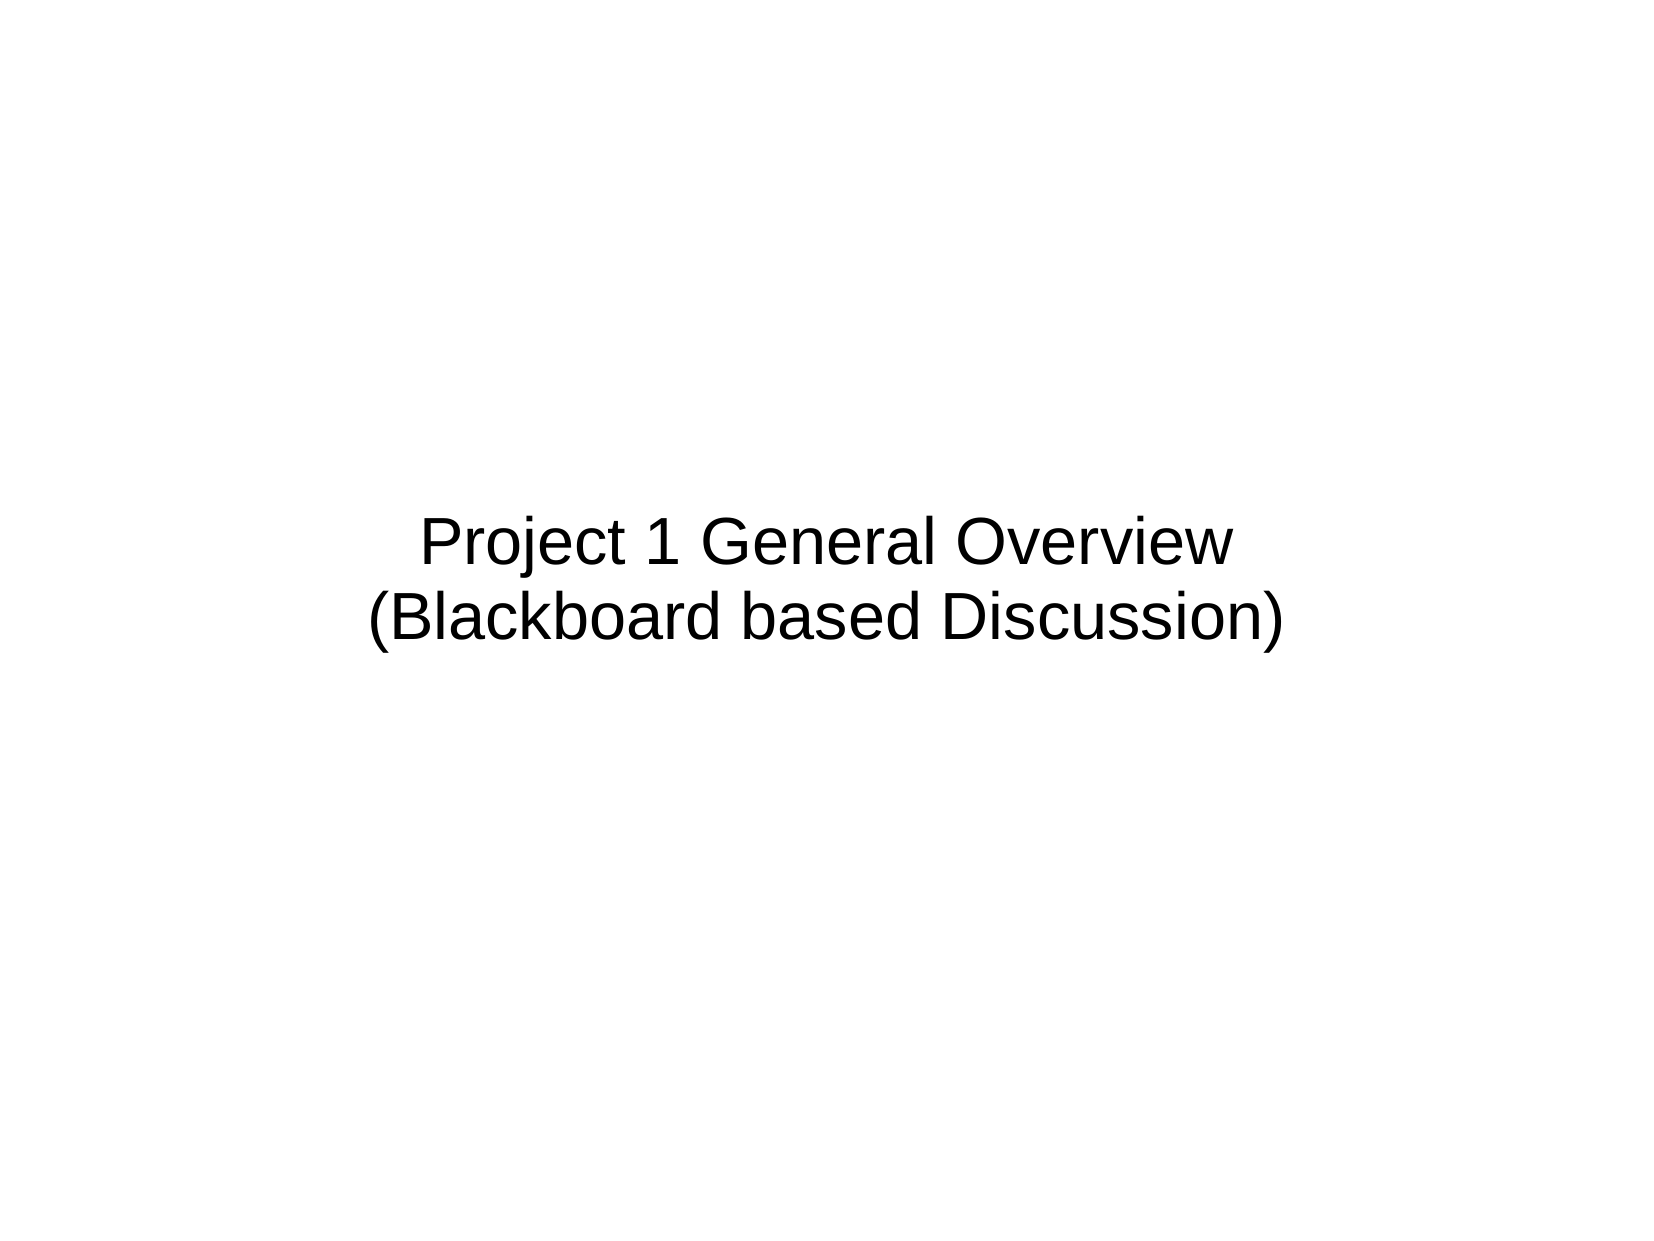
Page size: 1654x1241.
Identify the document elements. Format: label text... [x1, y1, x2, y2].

subtitle Project 1 General Overview (Blackboard based Discussion) [82, 56, 1571, 1102]
